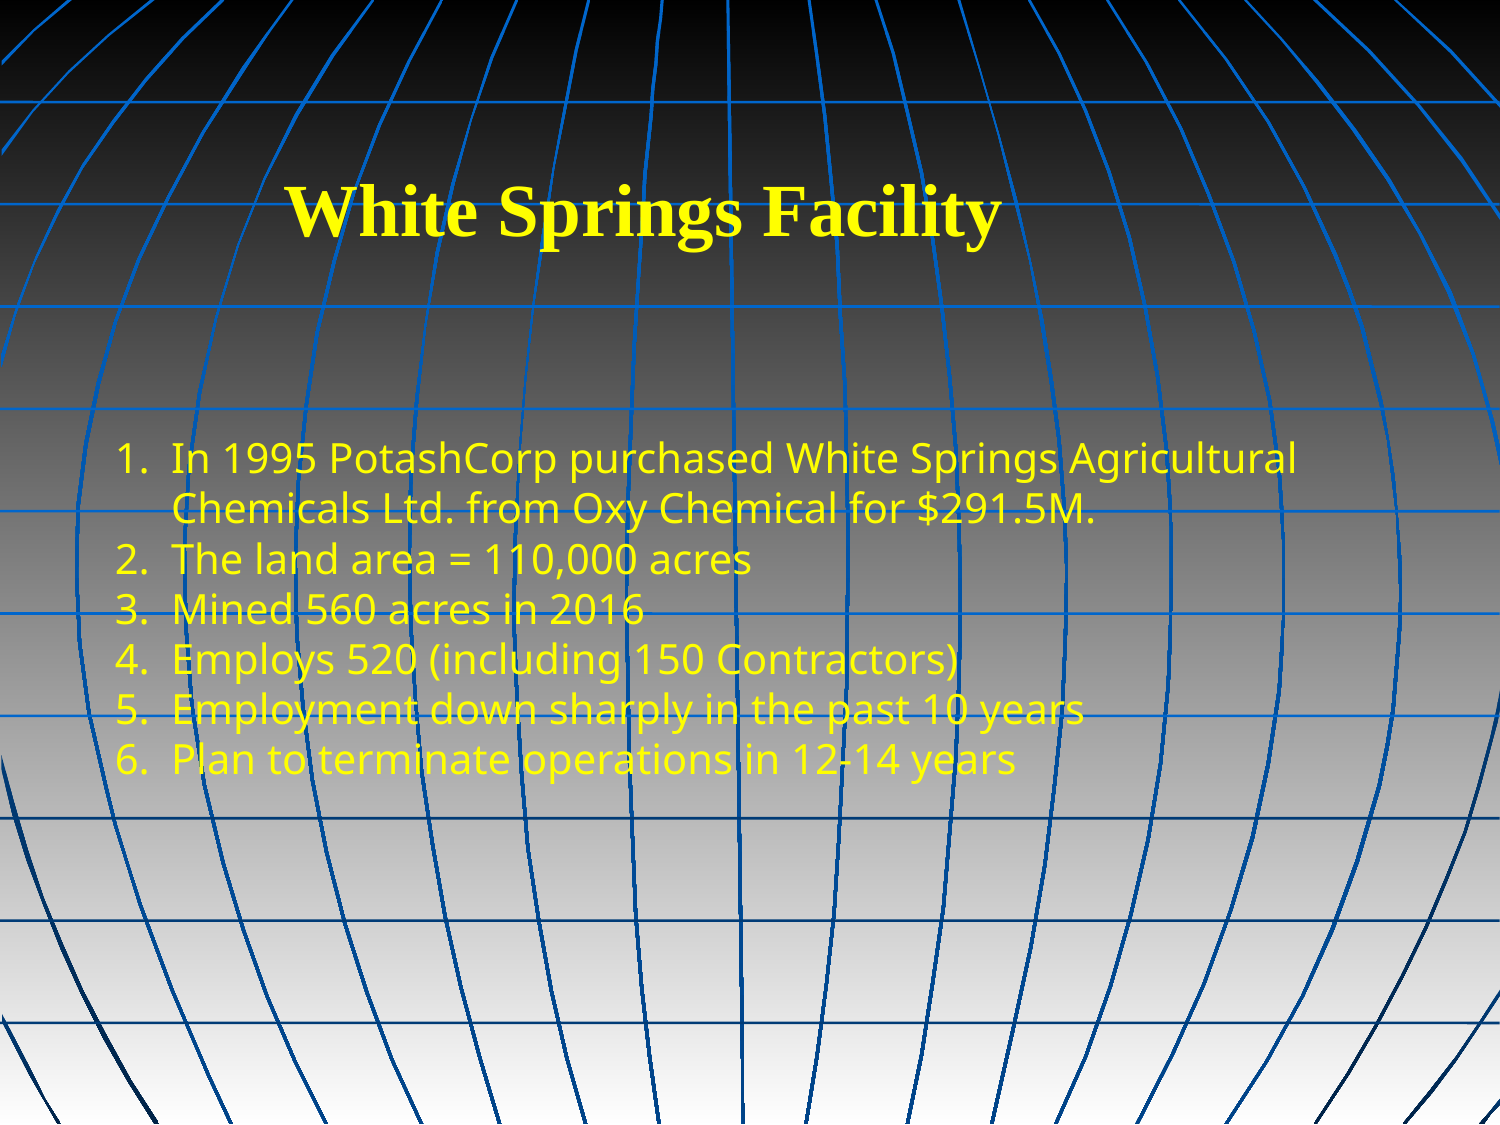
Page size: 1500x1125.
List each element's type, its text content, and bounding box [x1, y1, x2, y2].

title White Springs Facility [75, 125, 1213, 288]
text_box In 1995 PotashCorp purchased White Springs Agricultural Chemicals Ltd. from Oxy Chemical for $291.5M. The land area = 110,000 acres Mined 560 acres in 2016 Employs 520 (including 150 Contractors) Employment down sharply in the past 10 years Plan to terminate operations in 12-14 years [99, 424, 1413, 840]
